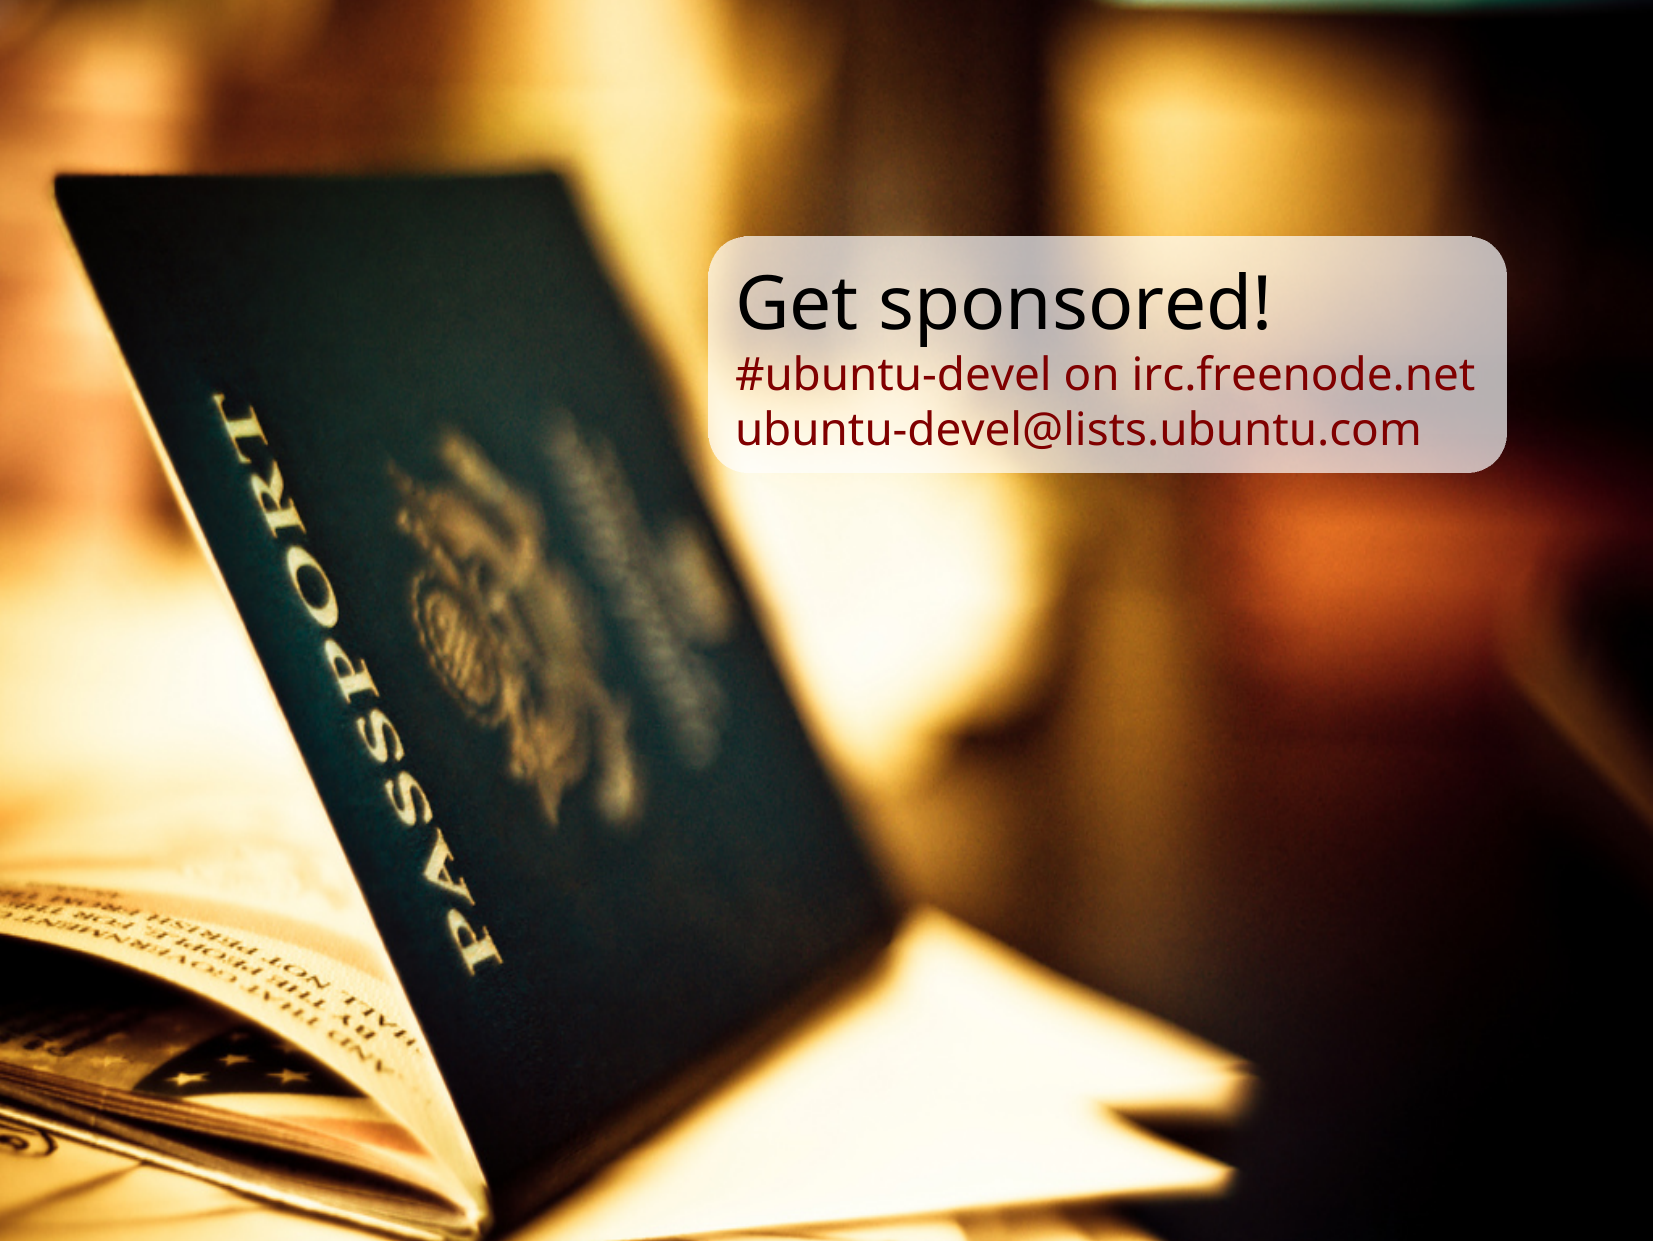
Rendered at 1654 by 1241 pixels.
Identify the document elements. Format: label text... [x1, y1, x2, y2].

text_box Get sponsored! #ubuntu-devel on irc.freenode.net ubuntu-devel@lists.ubuntu.com [708, 236, 1506, 473]
picture [0, 0, 1653, 1241]
